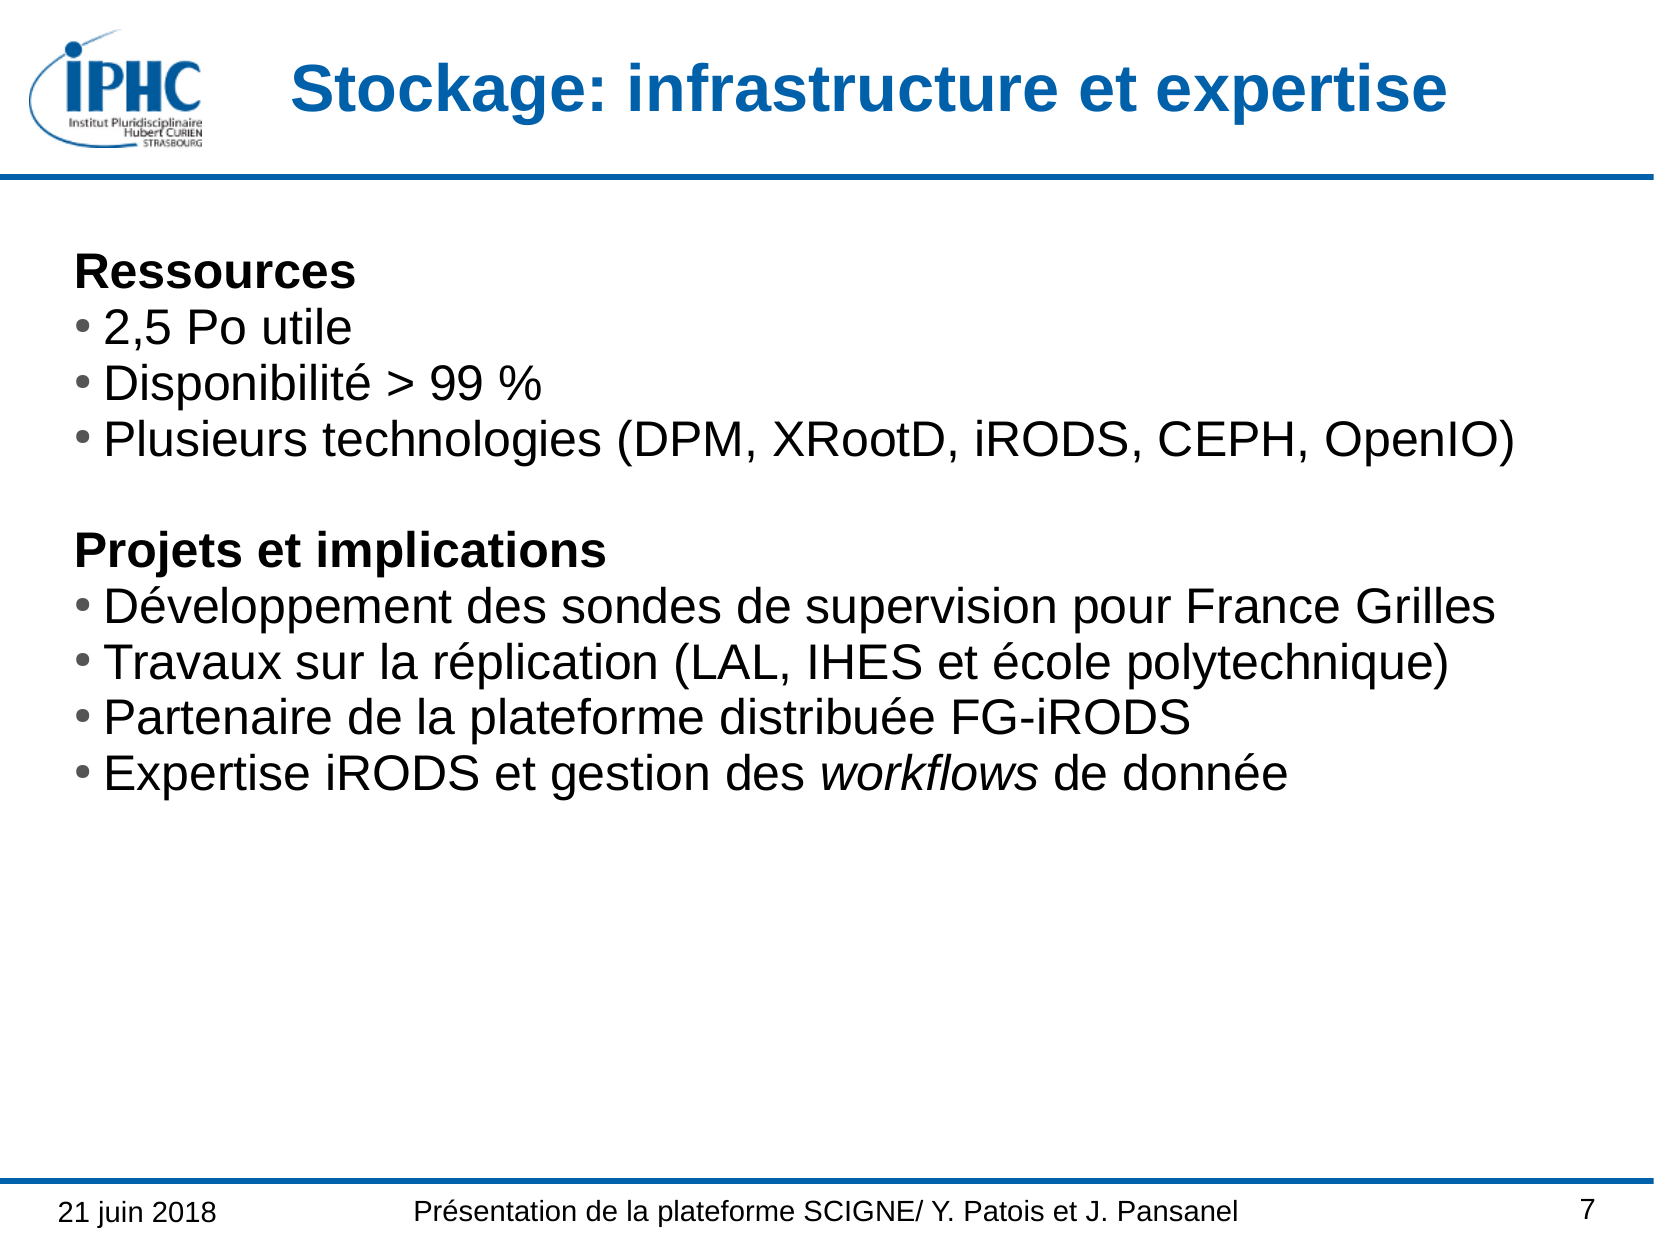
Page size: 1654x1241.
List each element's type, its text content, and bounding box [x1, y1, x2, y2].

text_box Stockage: infrastructure et expertise [275, 43, 1468, 134]
text_box Ressources 2,5 Po utile Disponibilité > 99 % Plusieurs technologies (DPM, XRootD, iRODS, CEPH, OpenIO) Projets et implications Développement des sondes de supervision pour France Grilles Travaux sur la réplication (LAL, IHES et école polytechnique) Partenaire de la plateforme distribuée FG-iRODS Expertise iRODS et gestion des workflows de donnée [59, 236, 1595, 1199]
picture [29, 29, 202, 148]
